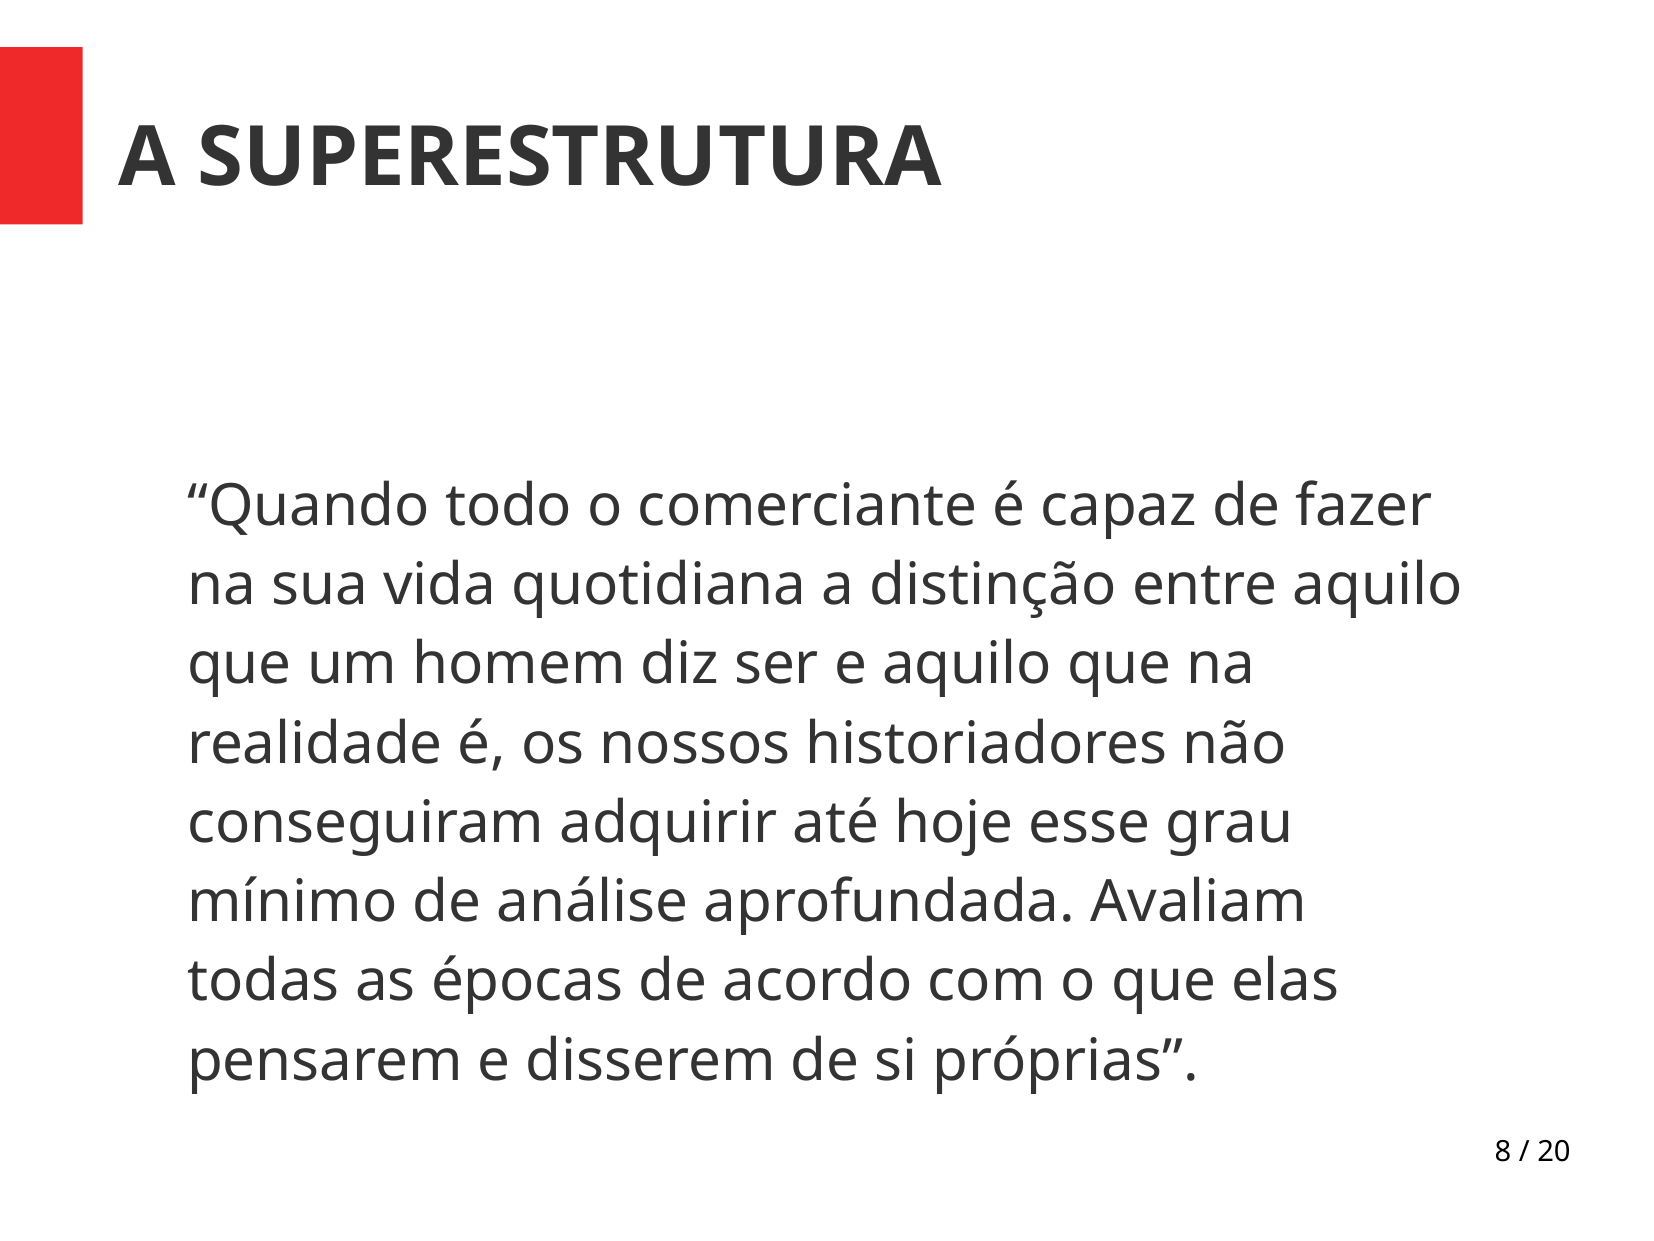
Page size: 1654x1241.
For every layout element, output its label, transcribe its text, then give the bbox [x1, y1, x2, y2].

list “Quando todo o comerciante é capaz de fazer na sua vida quotidiana a distinção entre aquilo que um homem diz ser e aquilo que na realidade é, os nossos historiadores não conseguiram adquirir até hoje esse grau mínimo de análise aprofundada. Avaliam todas as épocas de acordo com o que elas pensarem e disserem de si próprias”. [187, 354, 1467, 1074]
title A SUPERESTRUTURA [118, 49, 1571, 257]
